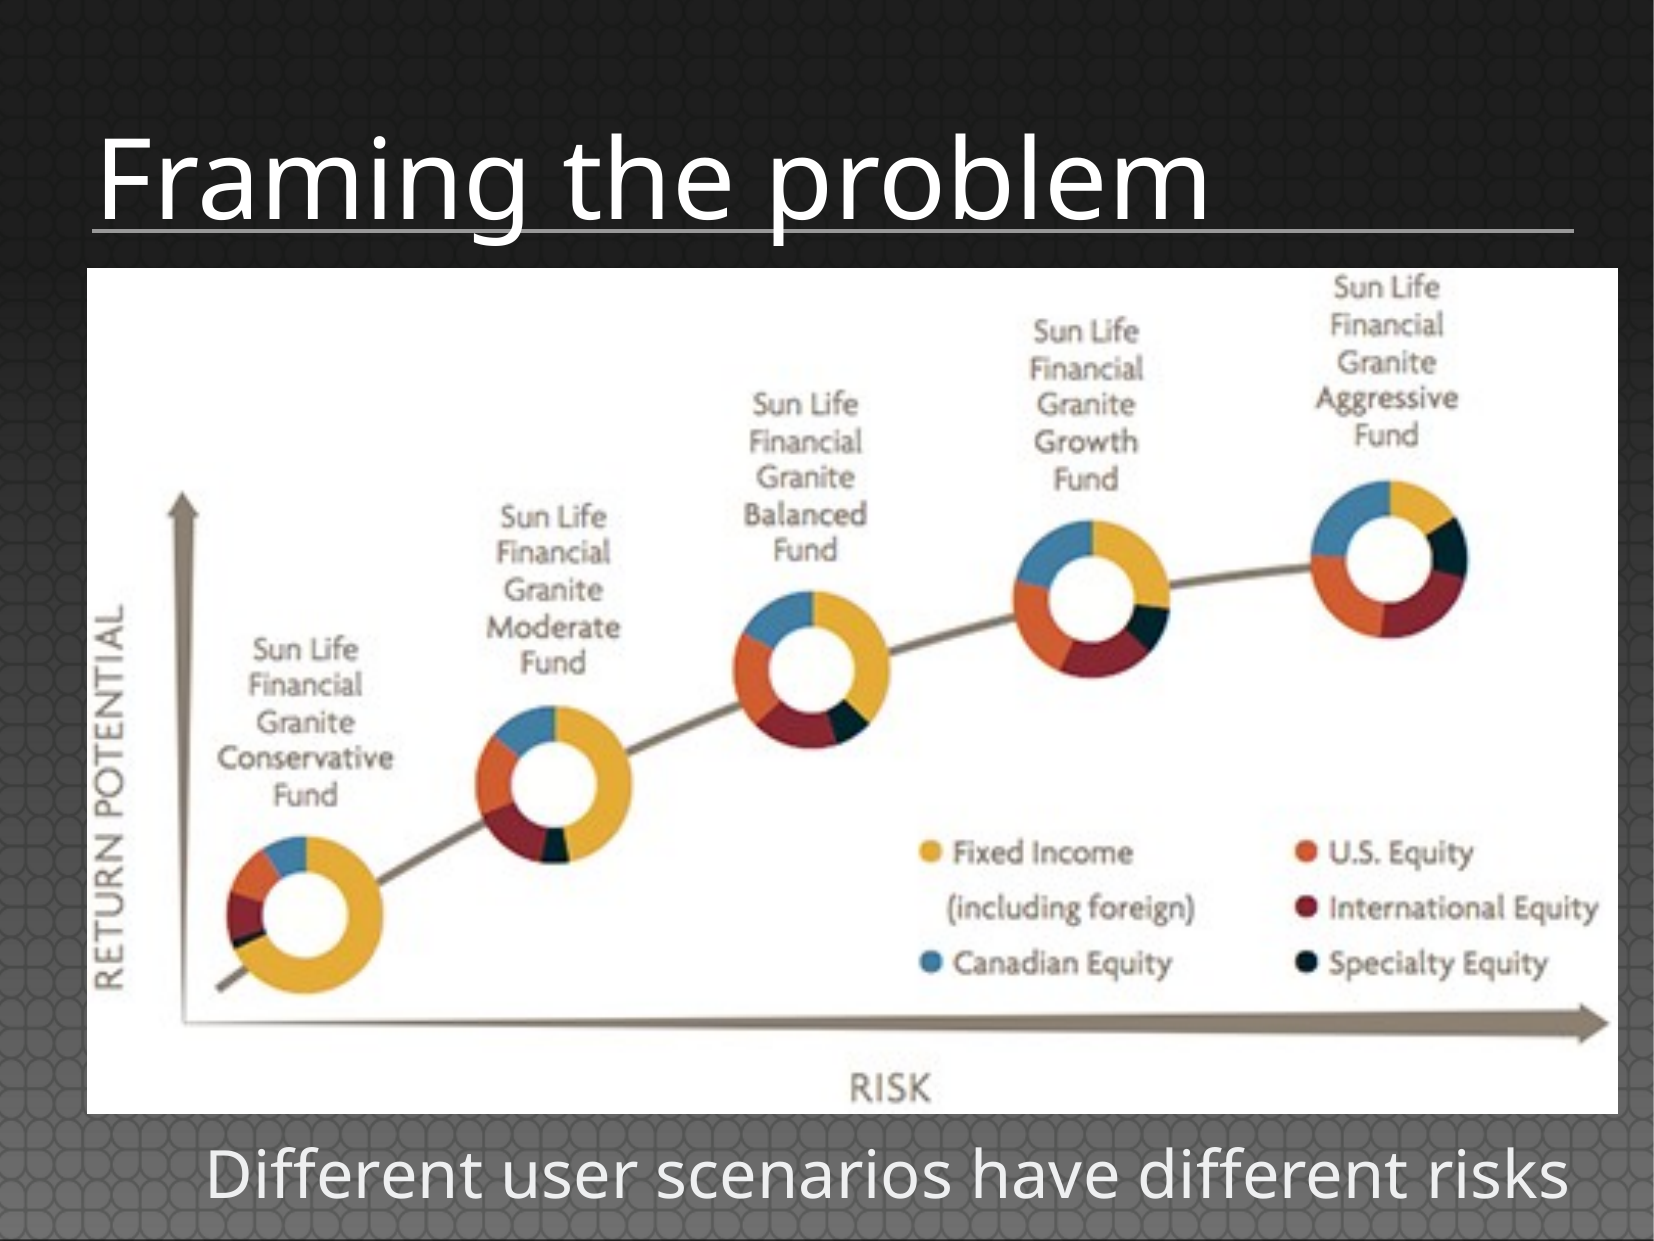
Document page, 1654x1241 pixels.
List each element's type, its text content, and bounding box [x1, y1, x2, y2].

list Different user scenarios have different risks [105, 1114, 1573, 1219]
title Framing the problem [94, 100, 1426, 251]
picture [0, 0, 1654, 1241]
